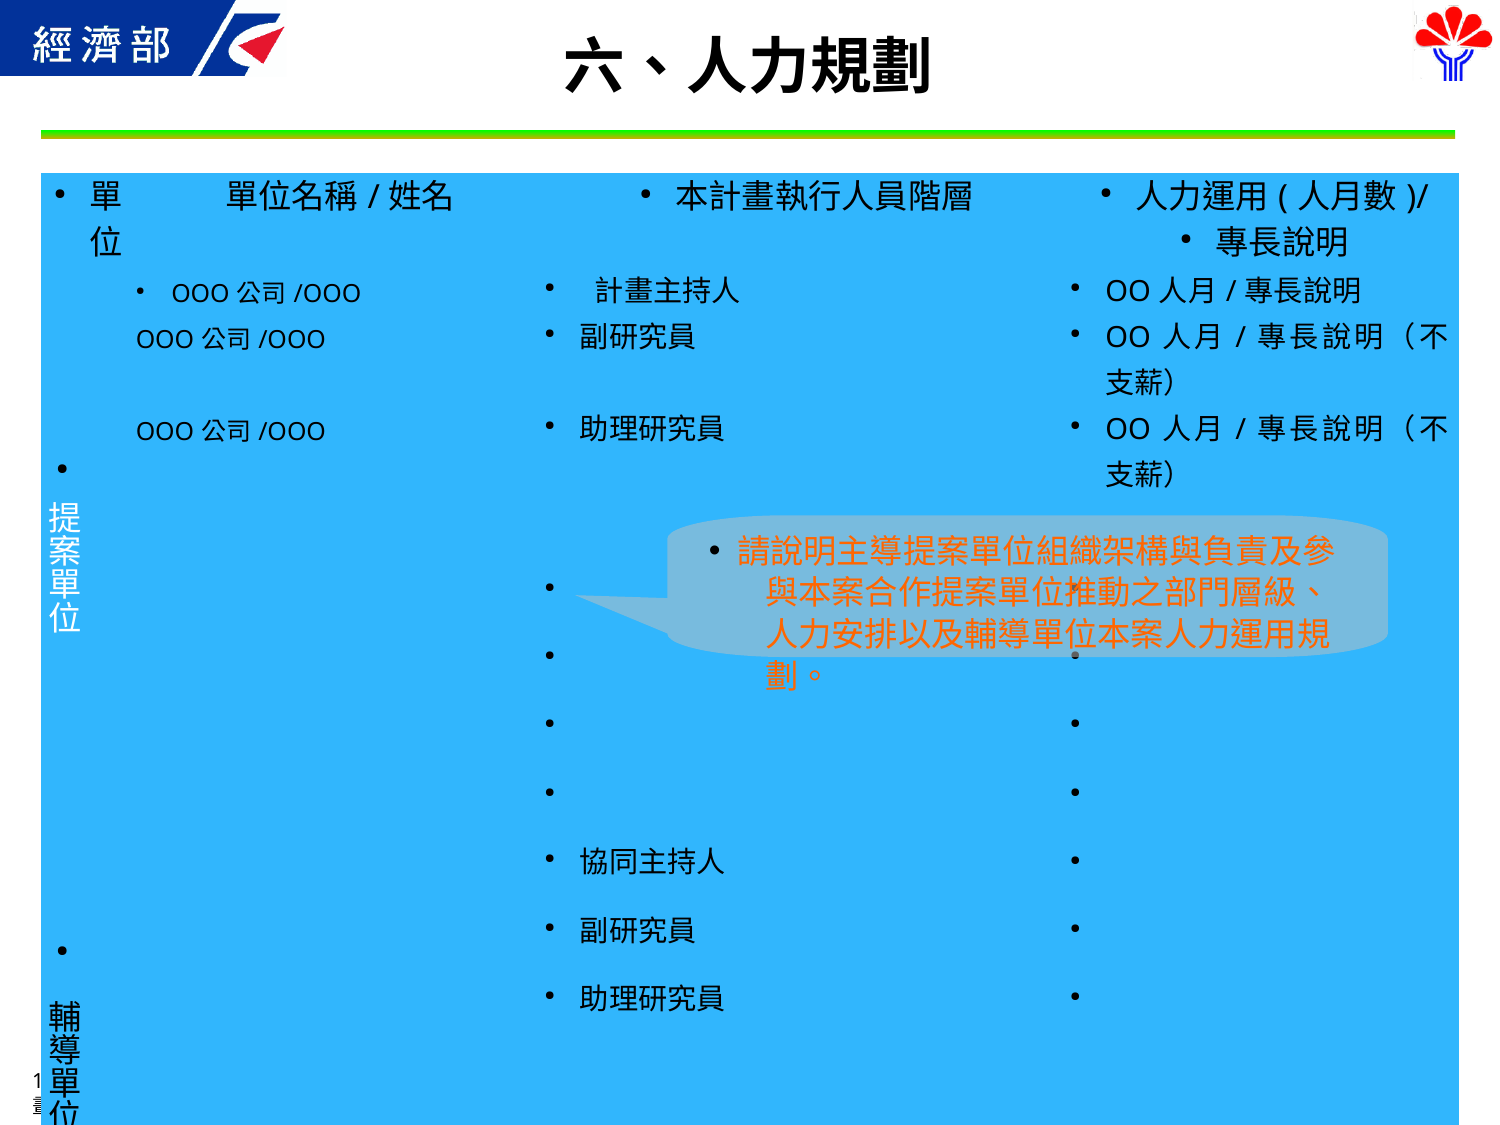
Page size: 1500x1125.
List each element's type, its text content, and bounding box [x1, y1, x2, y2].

table_cell [1070, 972, 1459, 1040]
table_cell [545, 1109, 1070, 1125]
table_header 本計畫執行人員階層 [545, 173, 1070, 264]
table_cell [1388, 562, 1459, 630]
table_cell [1070, 494, 1459, 562]
table_cell [1070, 1040, 1459, 1109]
table_cell [136, 699, 545, 767]
table_header 單位 [41, 173, 136, 264]
table_cell [545, 630, 1070, 699]
table_cell 副研究員 [545, 904, 1070, 972]
table_cell [136, 767, 545, 835]
table_cell [1070, 630, 1459, 699]
table_cell 助理研究員 [545, 972, 1070, 1040]
table_cell [136, 1109, 545, 1125]
text_box 請說明主導提案單位組織架構與負責及參與本案合作提案單位推動之部門層級、人力安排以及輔導單位本案人力運用規劃。 [575, 515, 1388, 658]
table_cell [136, 972, 545, 1040]
table_cell OOO公司/OOO [136, 264, 545, 310]
table_cell OOO公司/OOO [136, 310, 545, 402]
table_cell [1070, 904, 1459, 972]
table_cell [1070, 835, 1459, 904]
table_header 人力運用(人月數)/ 專長說明 [1070, 173, 1459, 264]
table_cell OO人月/專長說明 [1070, 264, 1459, 310]
table_cell OO人月/專長說明（不支薪） [1070, 402, 1459, 494]
table_cell [545, 699, 1070, 767]
table_cell 助理研究員 [545, 402, 1070, 494]
table_cell 協同主持人 [545, 835, 1070, 904]
table_cell [1070, 767, 1459, 835]
table_cell 副研究員 [545, 310, 1070, 402]
table_cell [136, 630, 545, 699]
table_cell [136, 494, 545, 562]
table_cell [545, 562, 667, 630]
table_cell OOO公司/OOO [136, 402, 545, 494]
table_cell [1070, 1109, 1459, 1125]
table_cell [136, 904, 545, 972]
table_cell [545, 767, 1070, 835]
table_cell 提案單位 [41, 264, 136, 835]
table_cell 計畫主持人 [545, 264, 1070, 310]
table_cell [545, 1040, 1070, 1109]
table_cell [545, 494, 1070, 562]
title 六、人力規劃 [0, 19, 1497, 109]
table_cell 輔導單位 [41, 835, 136, 1125]
table_cell OO人月/專長說明（不支薪） [1070, 310, 1459, 402]
table_cell [136, 835, 545, 904]
table_cell [136, 562, 545, 630]
table_cell [136, 1040, 545, 1109]
table_header 單位名稱/姓名 [136, 173, 545, 264]
table_cell [1070, 699, 1459, 767]
